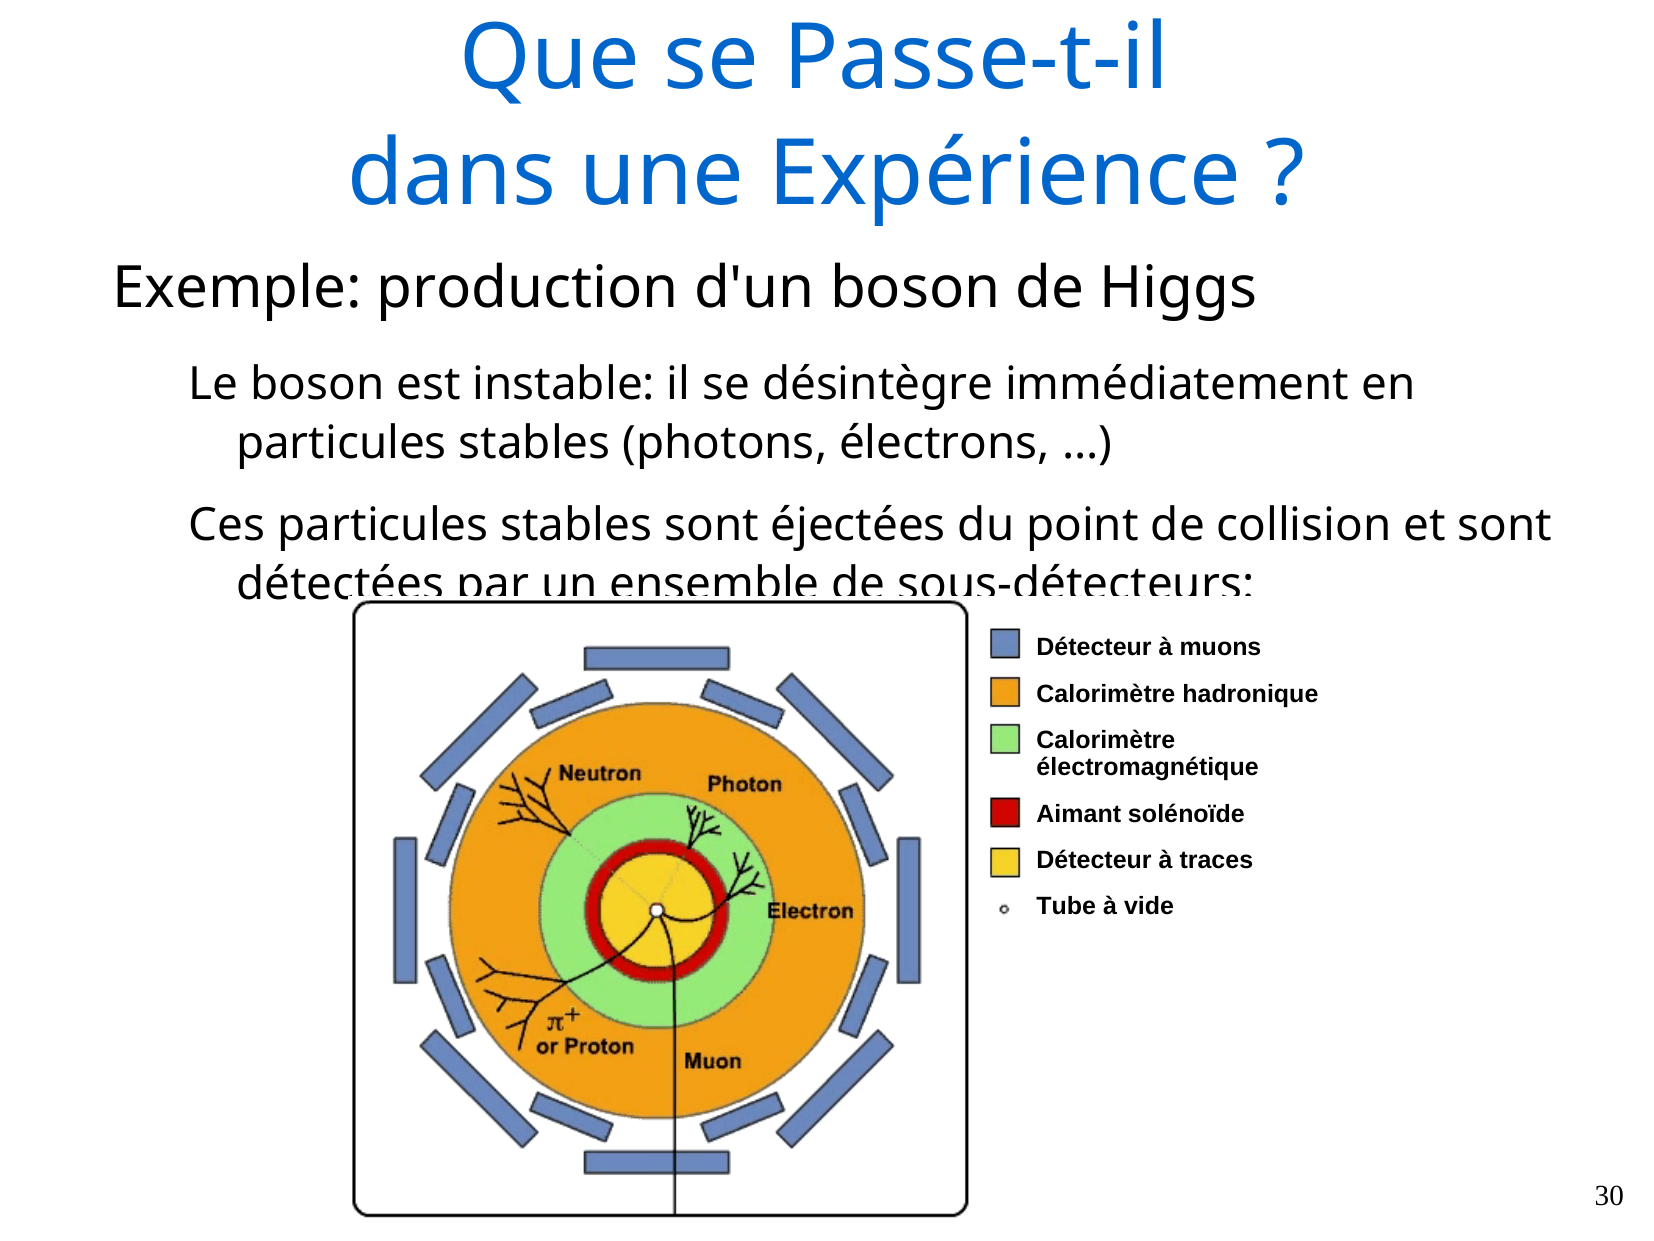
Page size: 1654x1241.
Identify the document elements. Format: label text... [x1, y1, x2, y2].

text_box Détecteur à muons Calorimètre hadronique Calorimètre électromagnétique Aimant solénoïde Détecteur à traces Tube à vide [1021, 625, 1334, 928]
title Que se Passe-t-il dans une Expérience ? [0, 8, 1654, 216]
picture [348, 596, 1286, 1222]
list Exemple: production d'un boson de Higgs Le boson est instable: il se désintègre immédiatement en particules stables (photons, électrons, ...)‏ Ces particules stables sont éjectées du point de collision et sont détectées par un ensemble de sous-détecteurs: [94, 248, 1583, 579]
